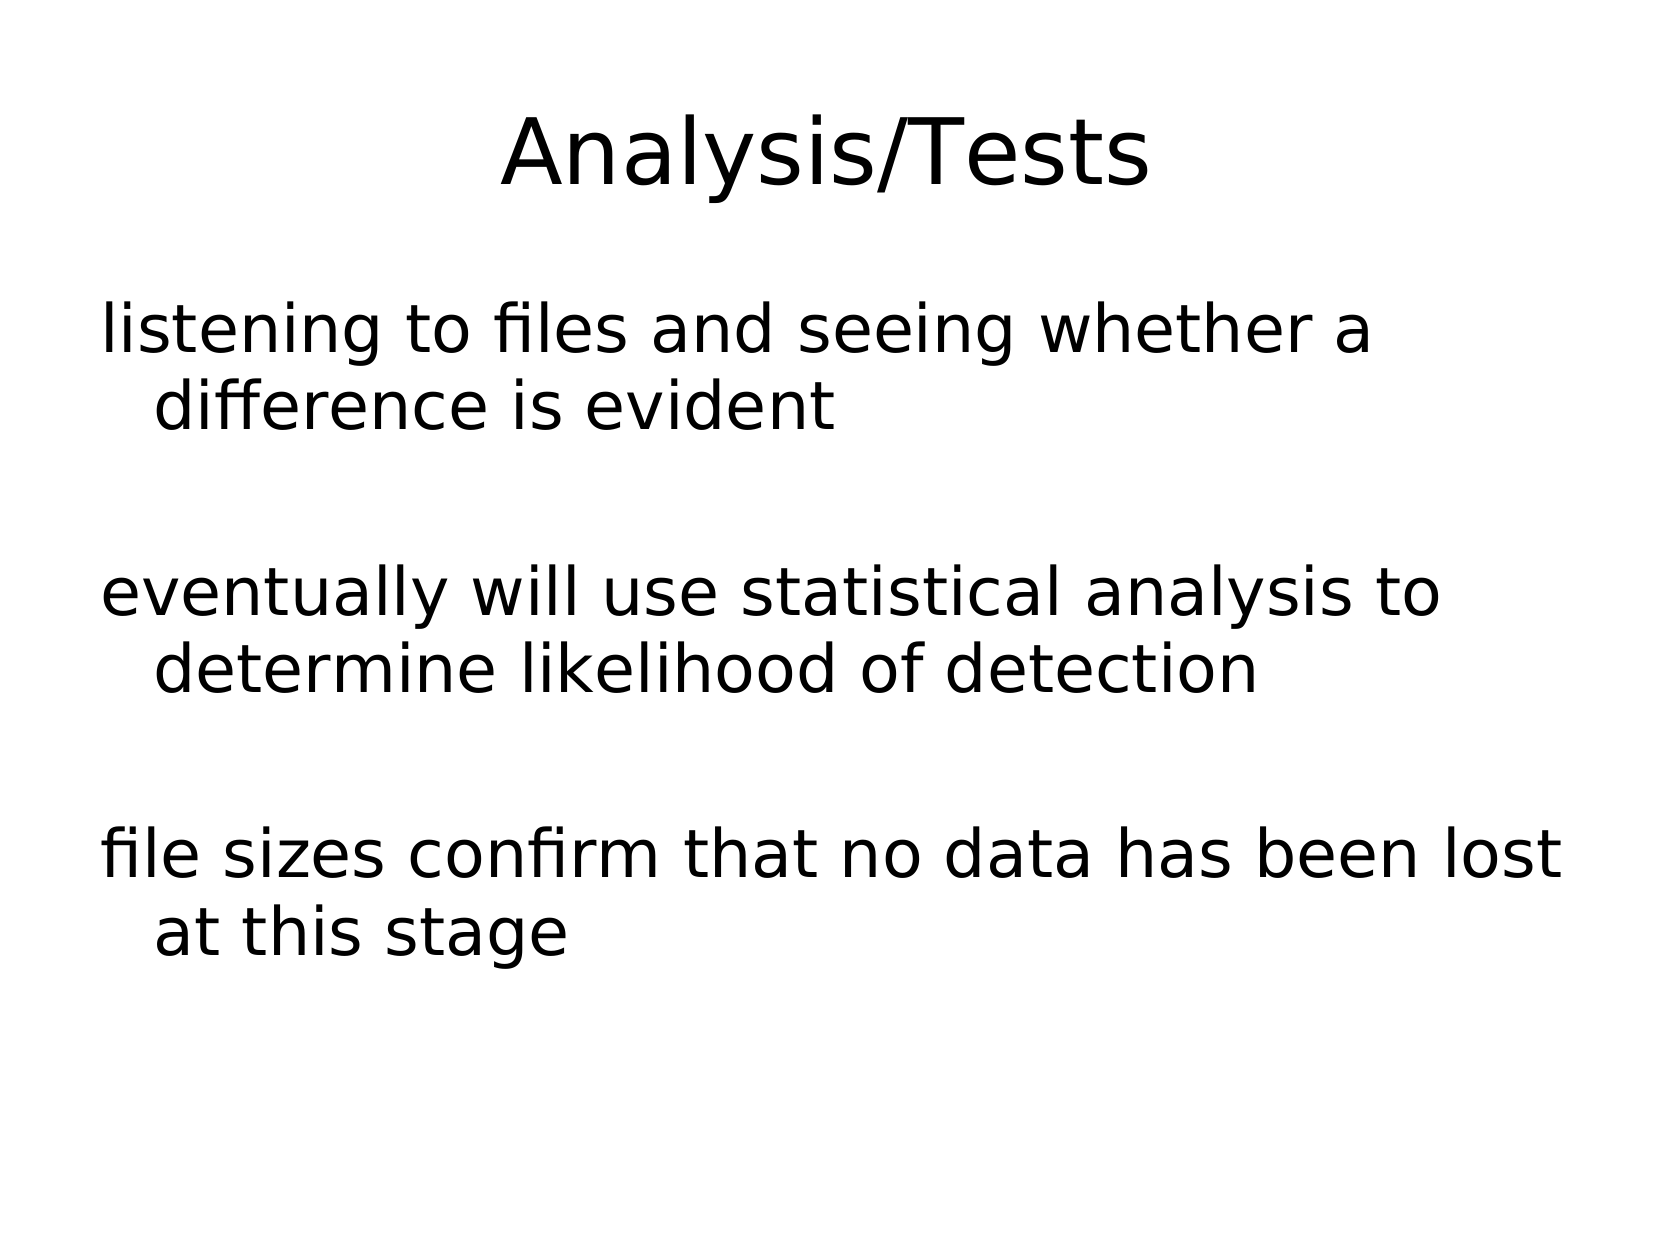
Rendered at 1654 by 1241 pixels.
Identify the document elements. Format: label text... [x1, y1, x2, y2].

title Analysis/Tests [82, 49, 1571, 257]
list listening to files and seeing whether a difference is evident eventually will use statistical analysis to determine likelihood of detection file sizes confirm that no data has been lost at this stage [82, 290, 1571, 1109]
